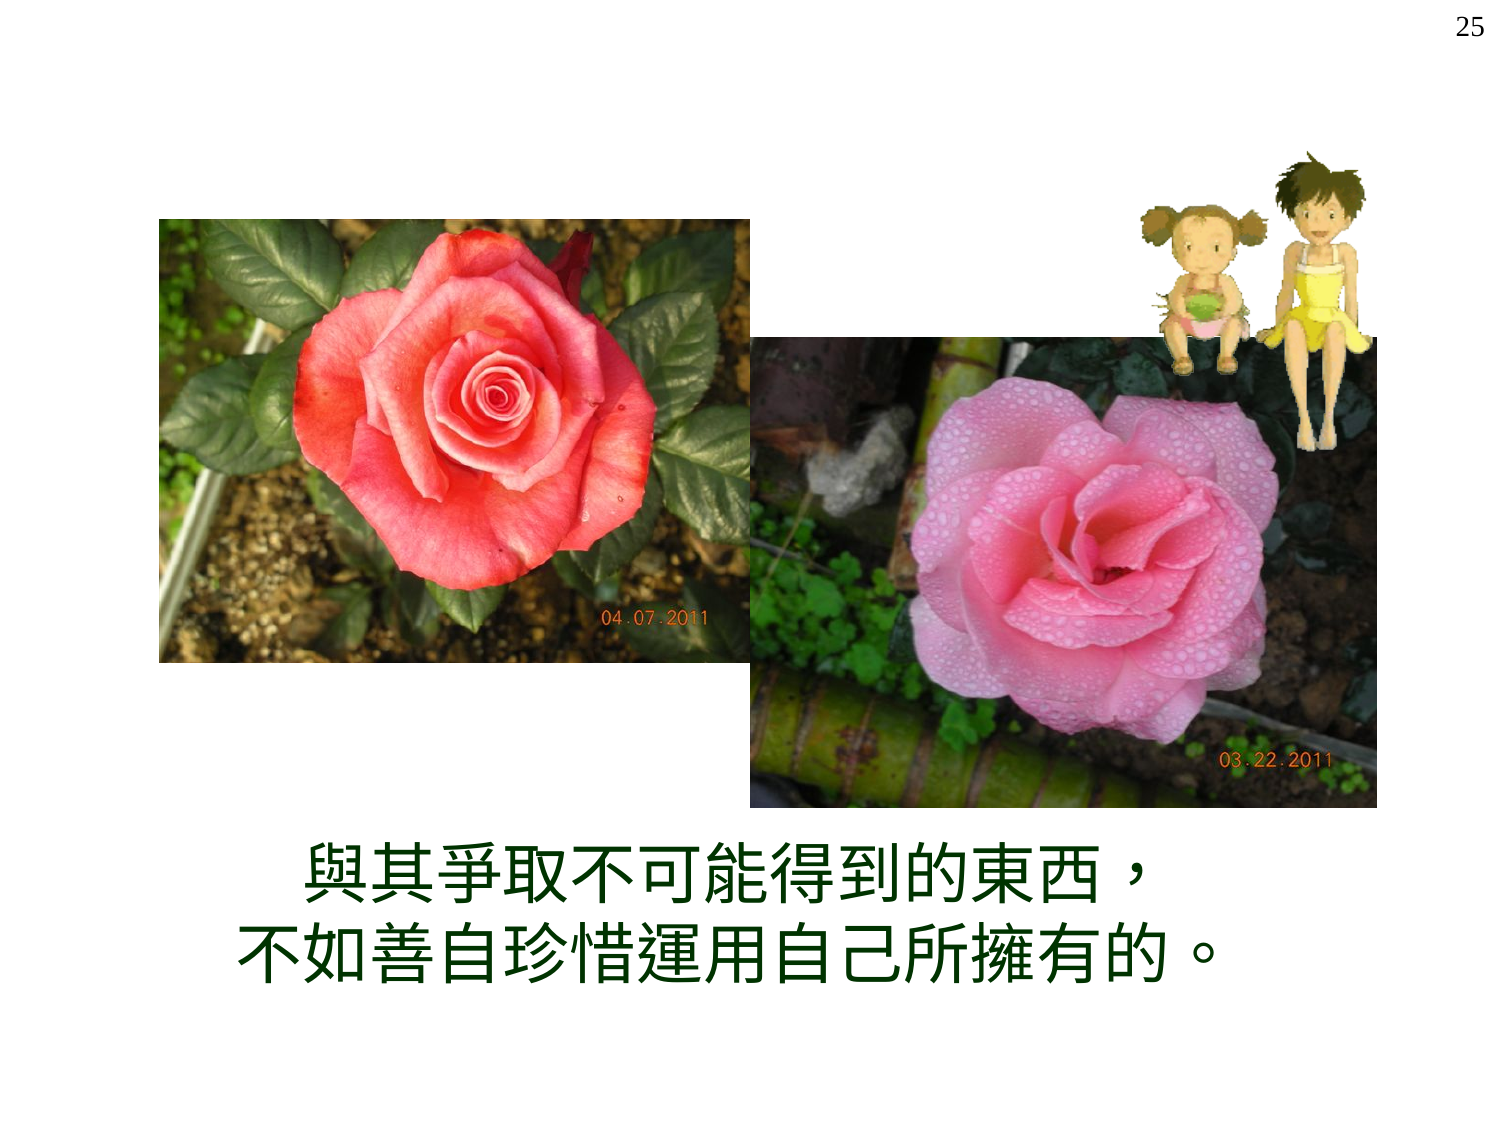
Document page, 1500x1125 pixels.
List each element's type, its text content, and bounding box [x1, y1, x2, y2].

text_box <編號> [1249, 0, 1500, 76]
picture [159, 148, 1377, 808]
title 與其爭取不可能得到的東西， 不如善自珍惜運用自己所擁有的。 [123, 824, 1349, 1000]
